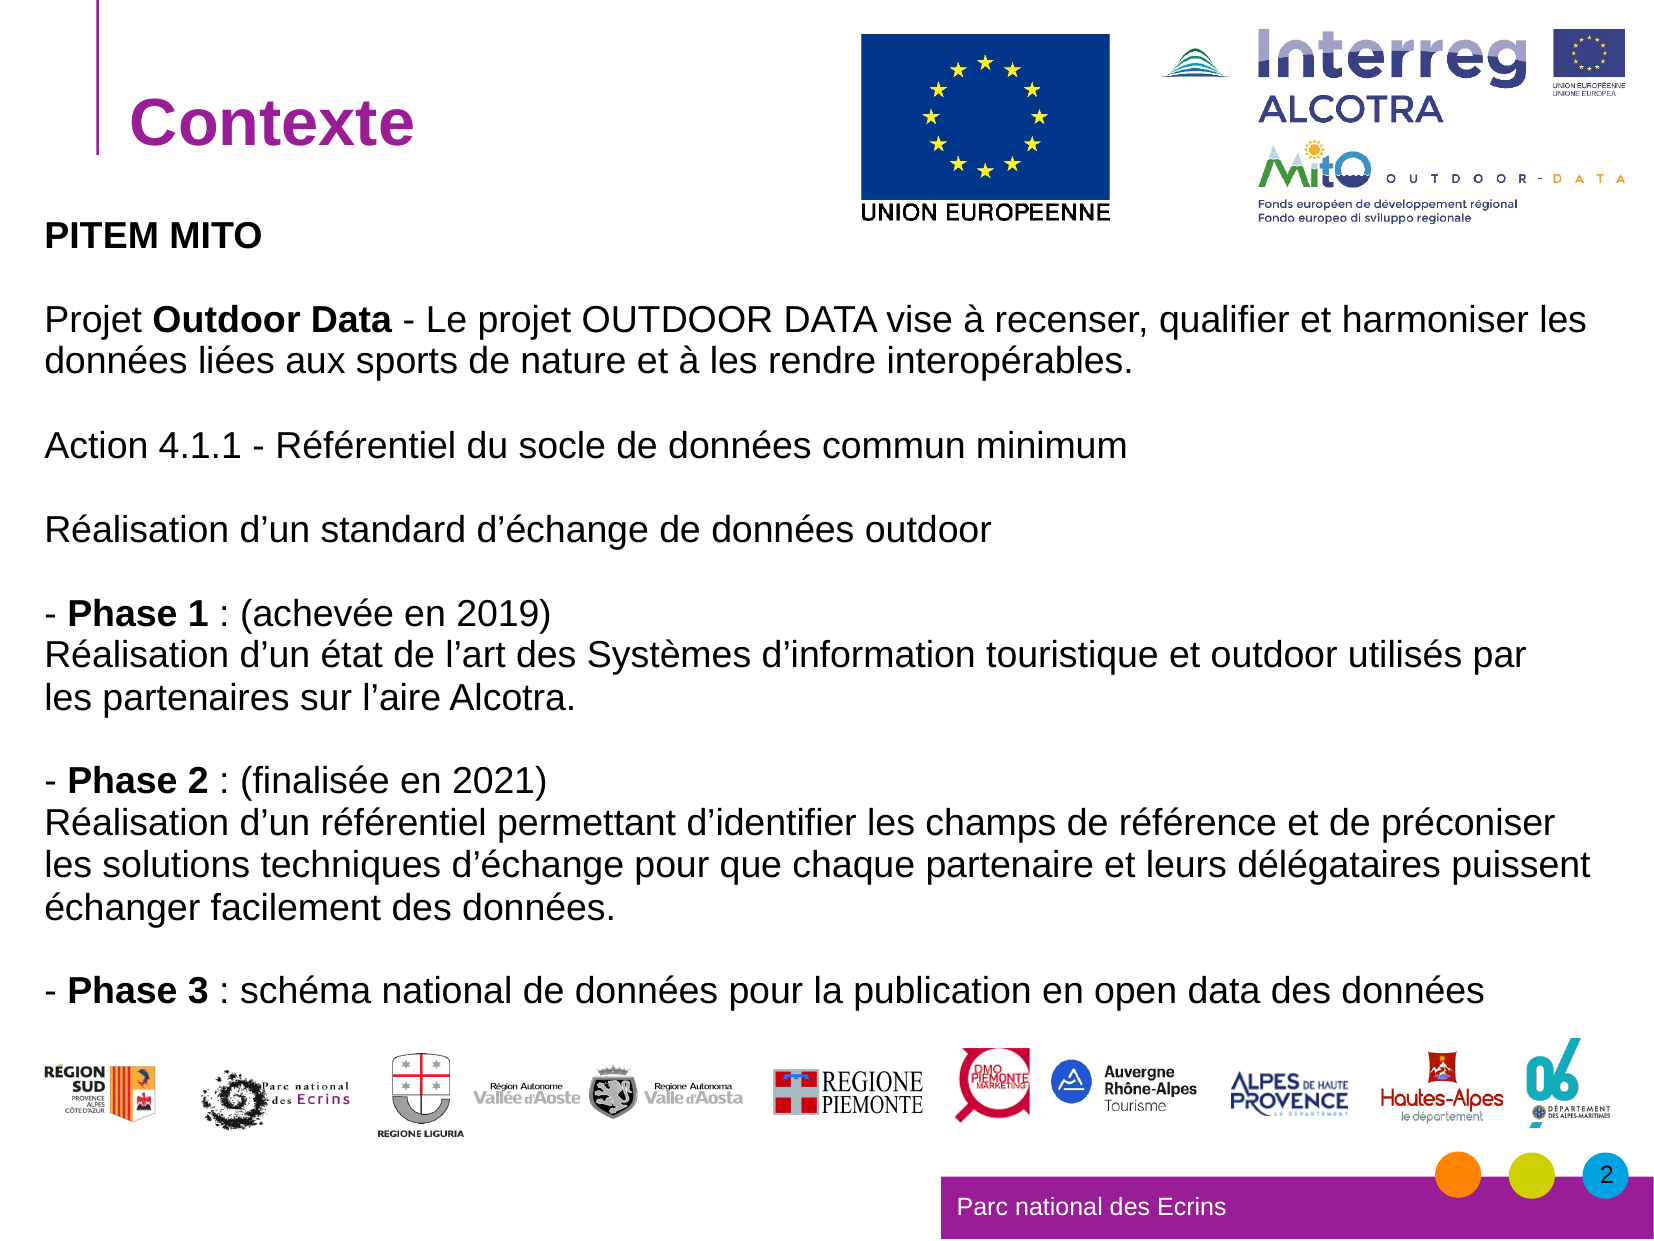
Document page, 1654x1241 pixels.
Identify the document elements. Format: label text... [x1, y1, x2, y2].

picture [32, 1045, 173, 1133]
picture [856, 29, 1114, 224]
picture [1159, 29, 1625, 225]
picture [1379, 1049, 1505, 1125]
picture [473, 1065, 743, 1119]
picture [937, 1038, 1220, 1132]
picture [378, 1053, 464, 1137]
picture [1231, 1071, 1348, 1116]
picture [1511, 1038, 1625, 1128]
picture [191, 1065, 356, 1132]
text_box PITEM MITO Projet Outdoor Data - Le projet OUTDOOR DATA vise à recenser, qualifier et harmoniser les données liées aux sports de nature et à les rendre interopérables. Action 4.1.1 - Référentiel du socle de données commun minimum Réalisation d’un standard d’échange de données outdoor - Phase 1 : (achevée en 2019) Réalisation d’un état de l’art des Systèmes d’information touristique et outdoor utilisés par les partenaires sur l’aire Alcotra. - Phase 2 : (finalisée en 2021) Réalisation d’un référentiel permettant d’identifier les champs de référence et de préconiser les solutions techniques d’échange pour que chaque partenaire et leurs délégataires puissent échanger facilement des données. - Phase 3 : schéma national de données pour la publication en open data des données [29, 206, 1617, 1230]
picture [773, 1069, 924, 1116]
title Contexte [129, 11, 1619, 160]
